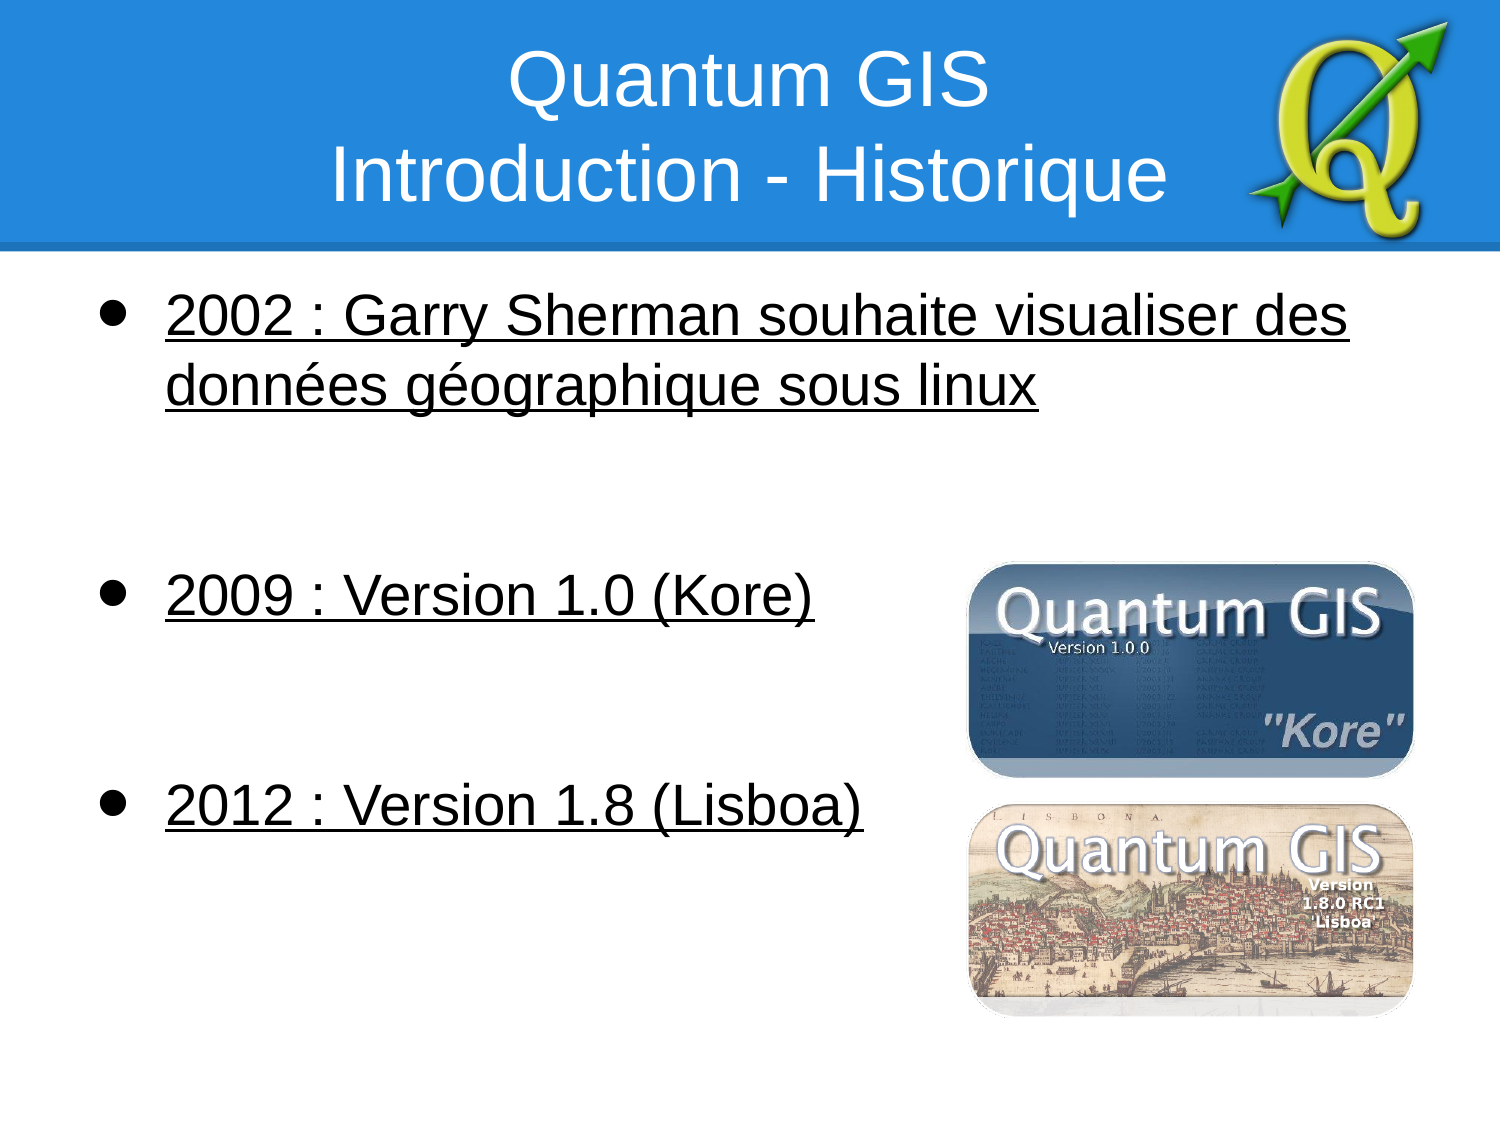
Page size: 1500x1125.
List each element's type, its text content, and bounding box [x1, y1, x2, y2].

text_box [965, 801, 1416, 1018]
text_box [1238, 10, 1459, 248]
list 2002 : Garry Sherman souhaite visualiser des données géographique sous linux 2009 : Version 1.0 (Kore) 2012 : Version 1.8 (Lisboa) [75, 262, 1425, 1036]
text_box [965, 561, 1416, 779]
title Quantum GIS Introduction - Historique [75, 12, 1238, 233]
